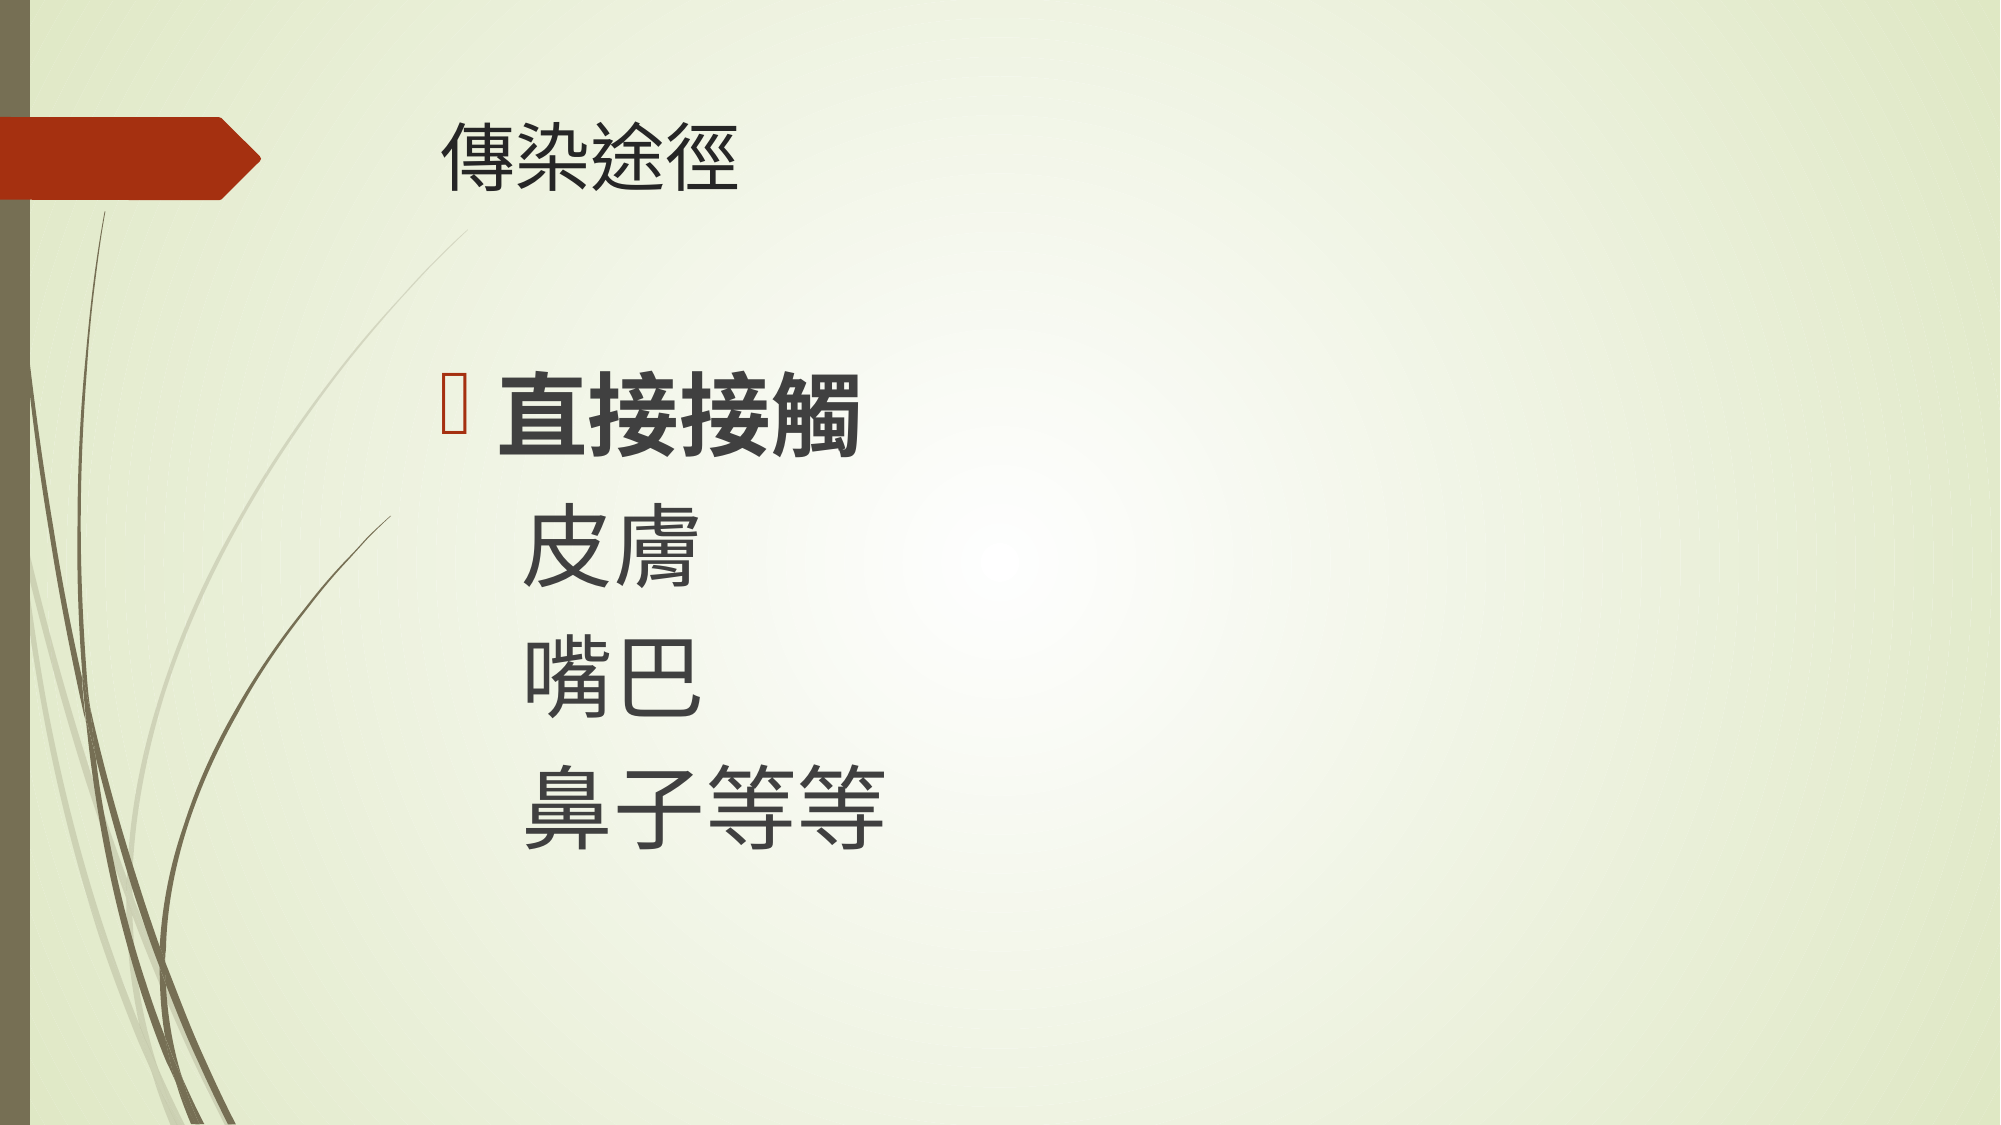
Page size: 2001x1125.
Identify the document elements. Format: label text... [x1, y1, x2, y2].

list 直接接觸 皮膚 嘴巴 鼻子等等 [424, 350, 1888, 970]
title 傳染途徑 [425, 102, 1888, 313]
